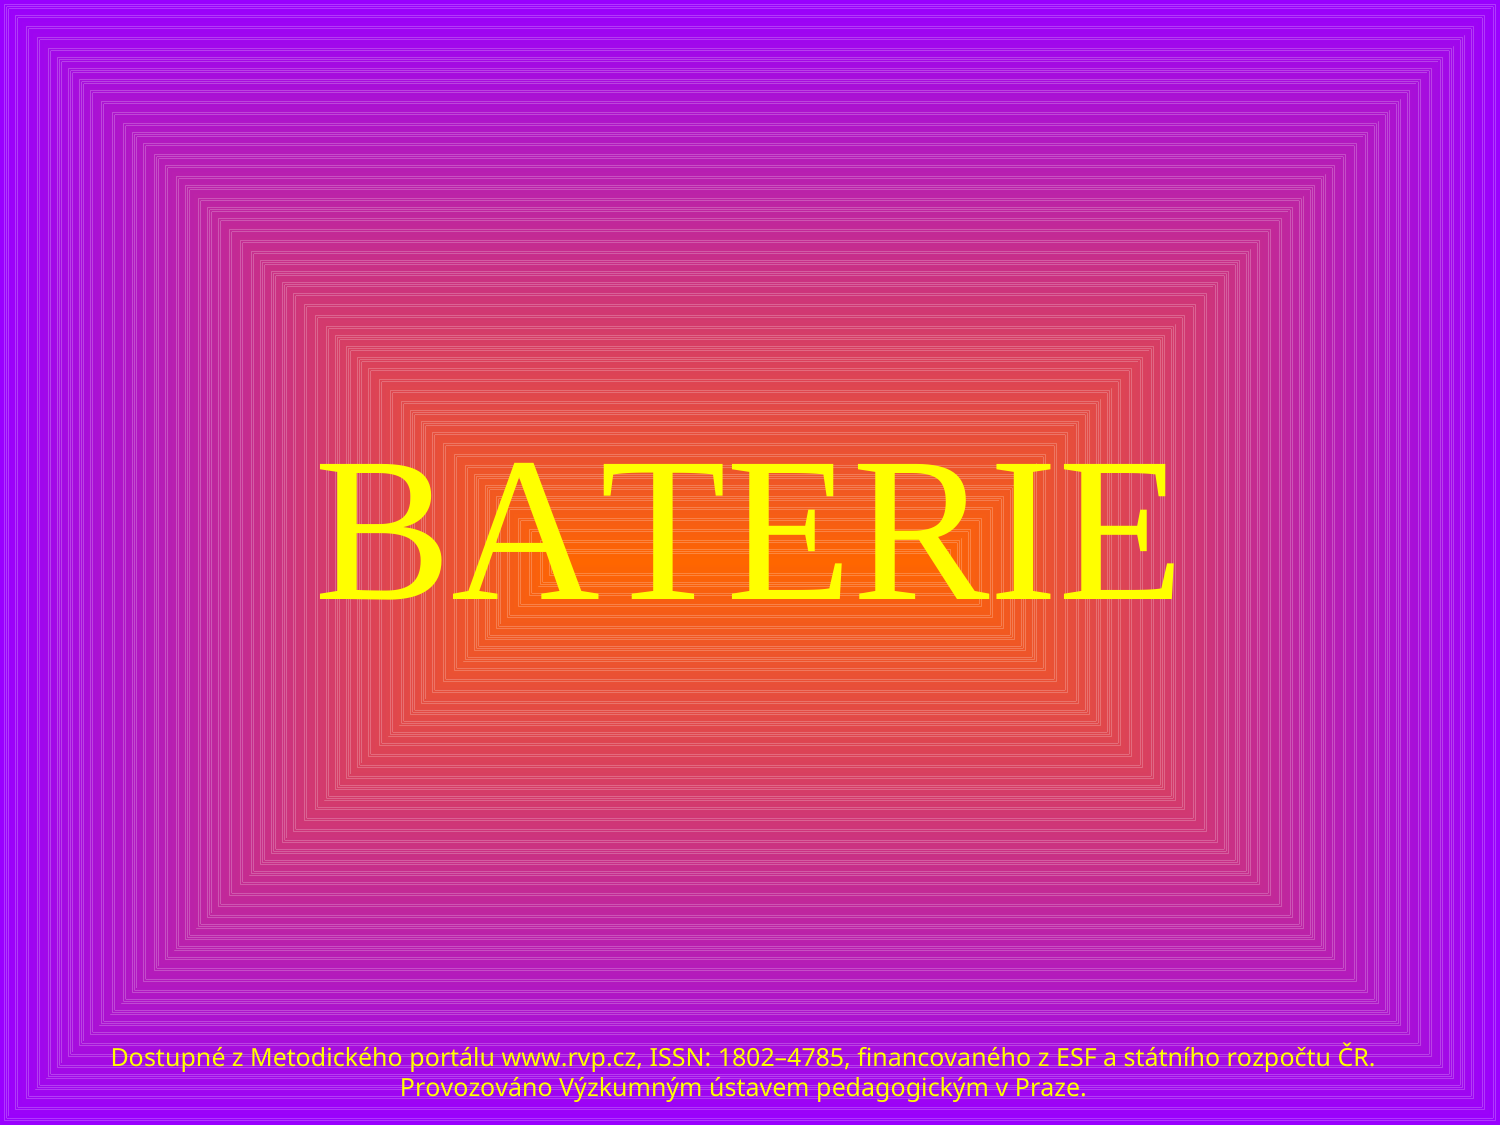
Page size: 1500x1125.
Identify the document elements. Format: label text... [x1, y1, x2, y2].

text_box Dostupné z Metodického portálu www.rvp.cz, ISSN: 1802–4785, financovaného z ESF a státního rozpočtu ČR. Provozováno Výzkumným ústavem pedagogickým v Praze. [35, 1041, 1454, 1102]
text_box BATERIE [0, 385, 1500, 649]
